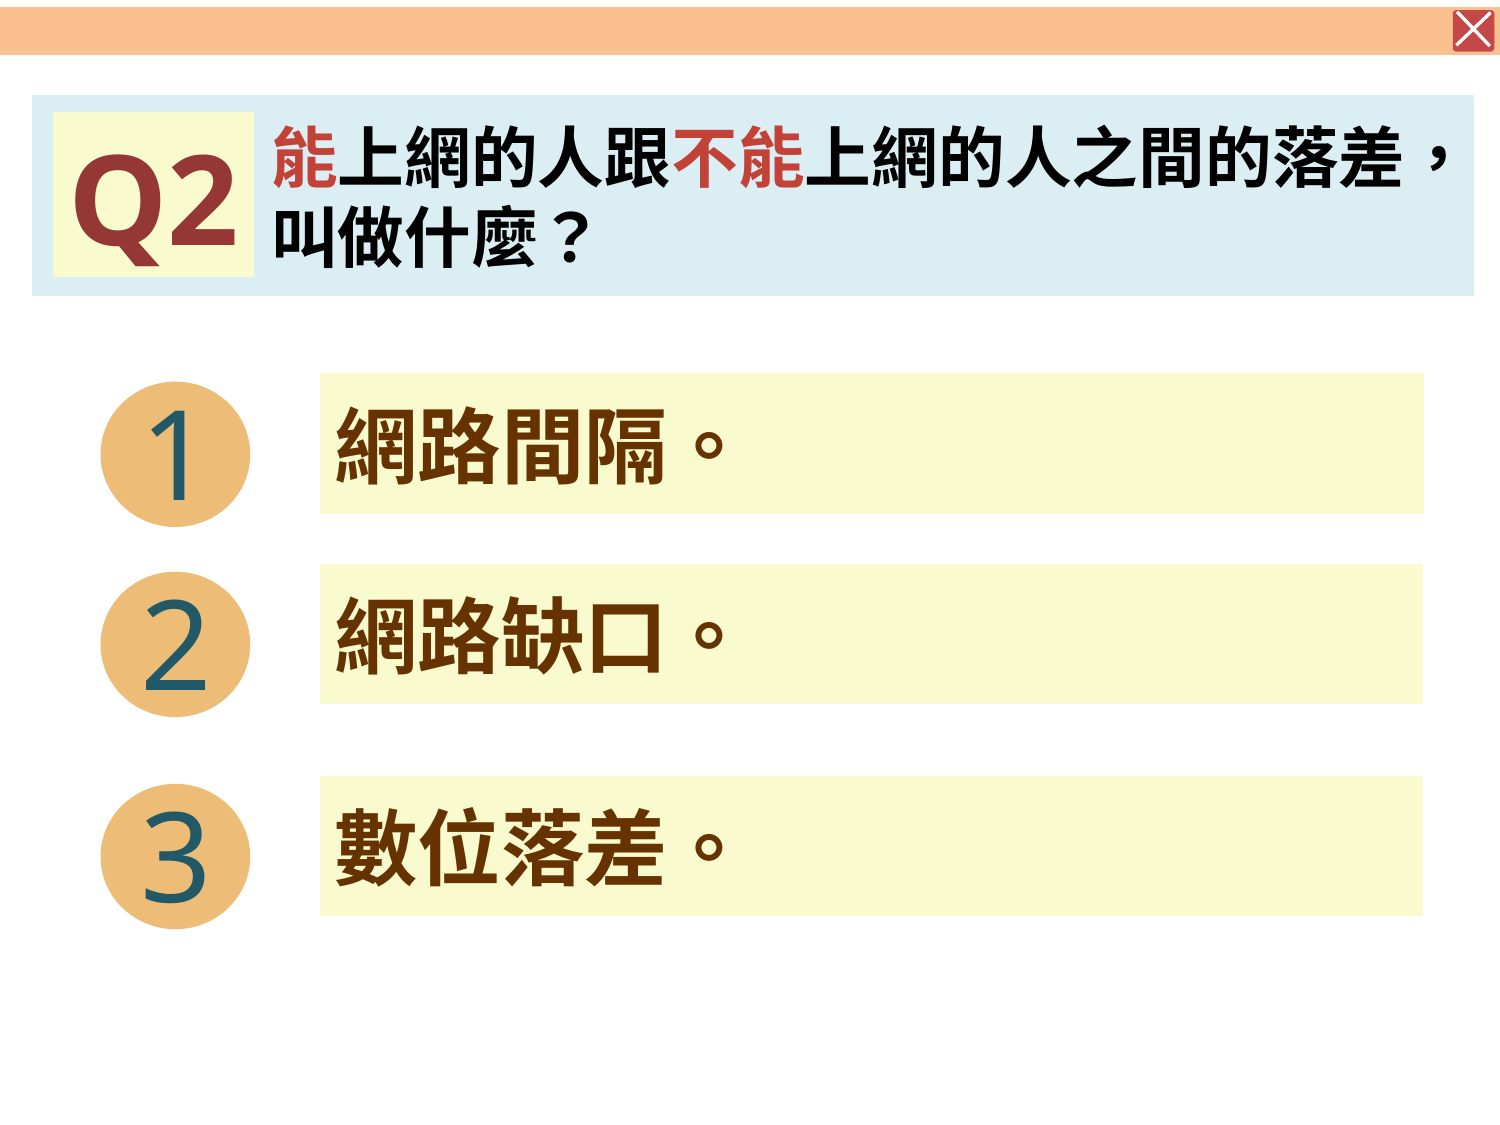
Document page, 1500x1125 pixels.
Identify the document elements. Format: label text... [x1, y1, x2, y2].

text_box [100, 590, 125, 699]
title 能上網的人跟不能上網的人之間的落差，叫做什麼？ [255, 102, 1483, 290]
text_box 1 [125, 368, 266, 535]
text_box Q2 [53, 112, 254, 277]
text_box [32, 95, 1474, 296]
text_box 2 [125, 558, 266, 725]
text_box [0, 7, 1500, 55]
text_box 網路缺口。 [320, 564, 1423, 704]
text_box 3 [125, 770, 266, 937]
text_box [100, 400, 125, 509]
text_box 網路間隔。 [320, 373, 1424, 514]
text_box [100, 802, 125, 911]
text_box 數位落差。 [320, 776, 1423, 916]
